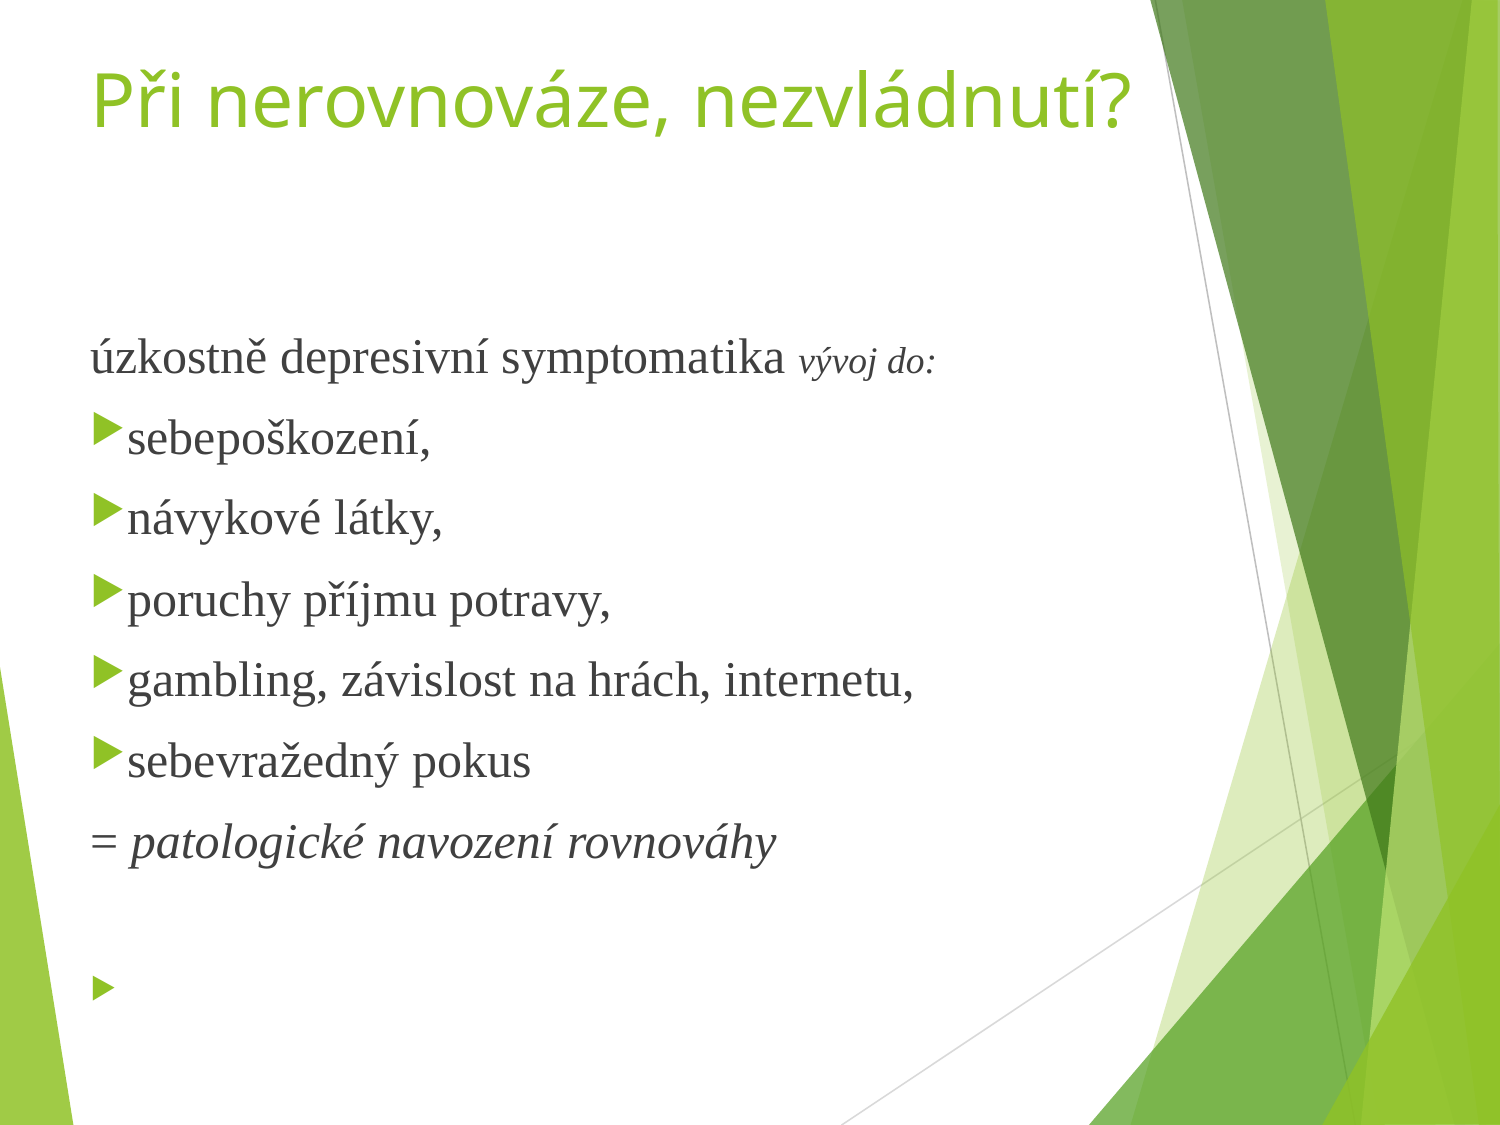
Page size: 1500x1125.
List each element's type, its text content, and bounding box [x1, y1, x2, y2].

title Při nerovnováze, nezvládnutí? [75, 44, 1425, 303]
list úzkostně depresivní symptomatika vývoj do: sebepoškození, návykové látky, poruchy příjmu potravy, gambling, závislost na hrách, internetu, sebevražedný pokus = patologické navození rovnováhy [75, 315, 1316, 965]
